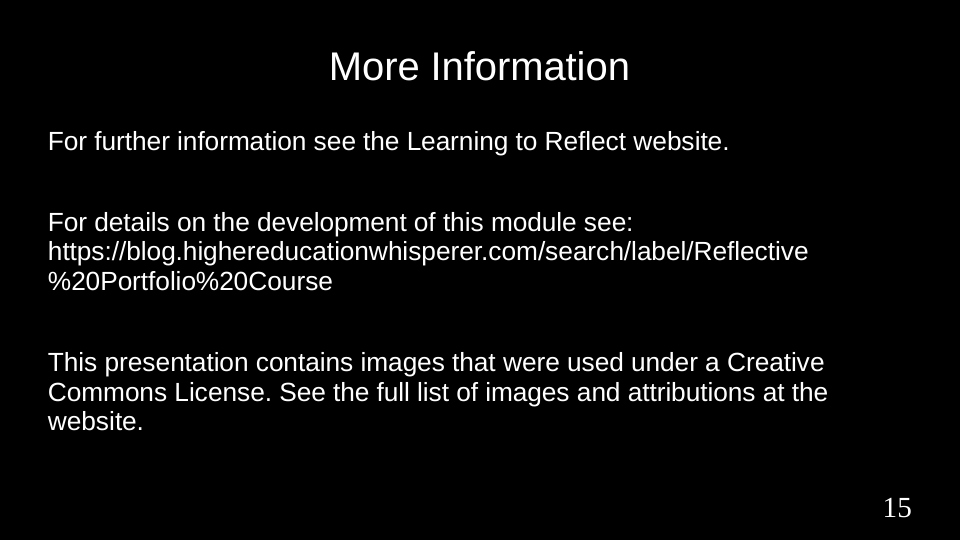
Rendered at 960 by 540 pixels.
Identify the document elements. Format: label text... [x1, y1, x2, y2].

title More Information [47, 21, 912, 112]
list For further information see the Learning to Reflect website. For details on the development of this module see: https://blog.highereducationwhisperer.com/search/label/Reflective%20Portfolio%20Course This presentation contains images that were used under a Creative Commons License. See the full list of images and attributions at the website. [47, 126, 912, 440]
